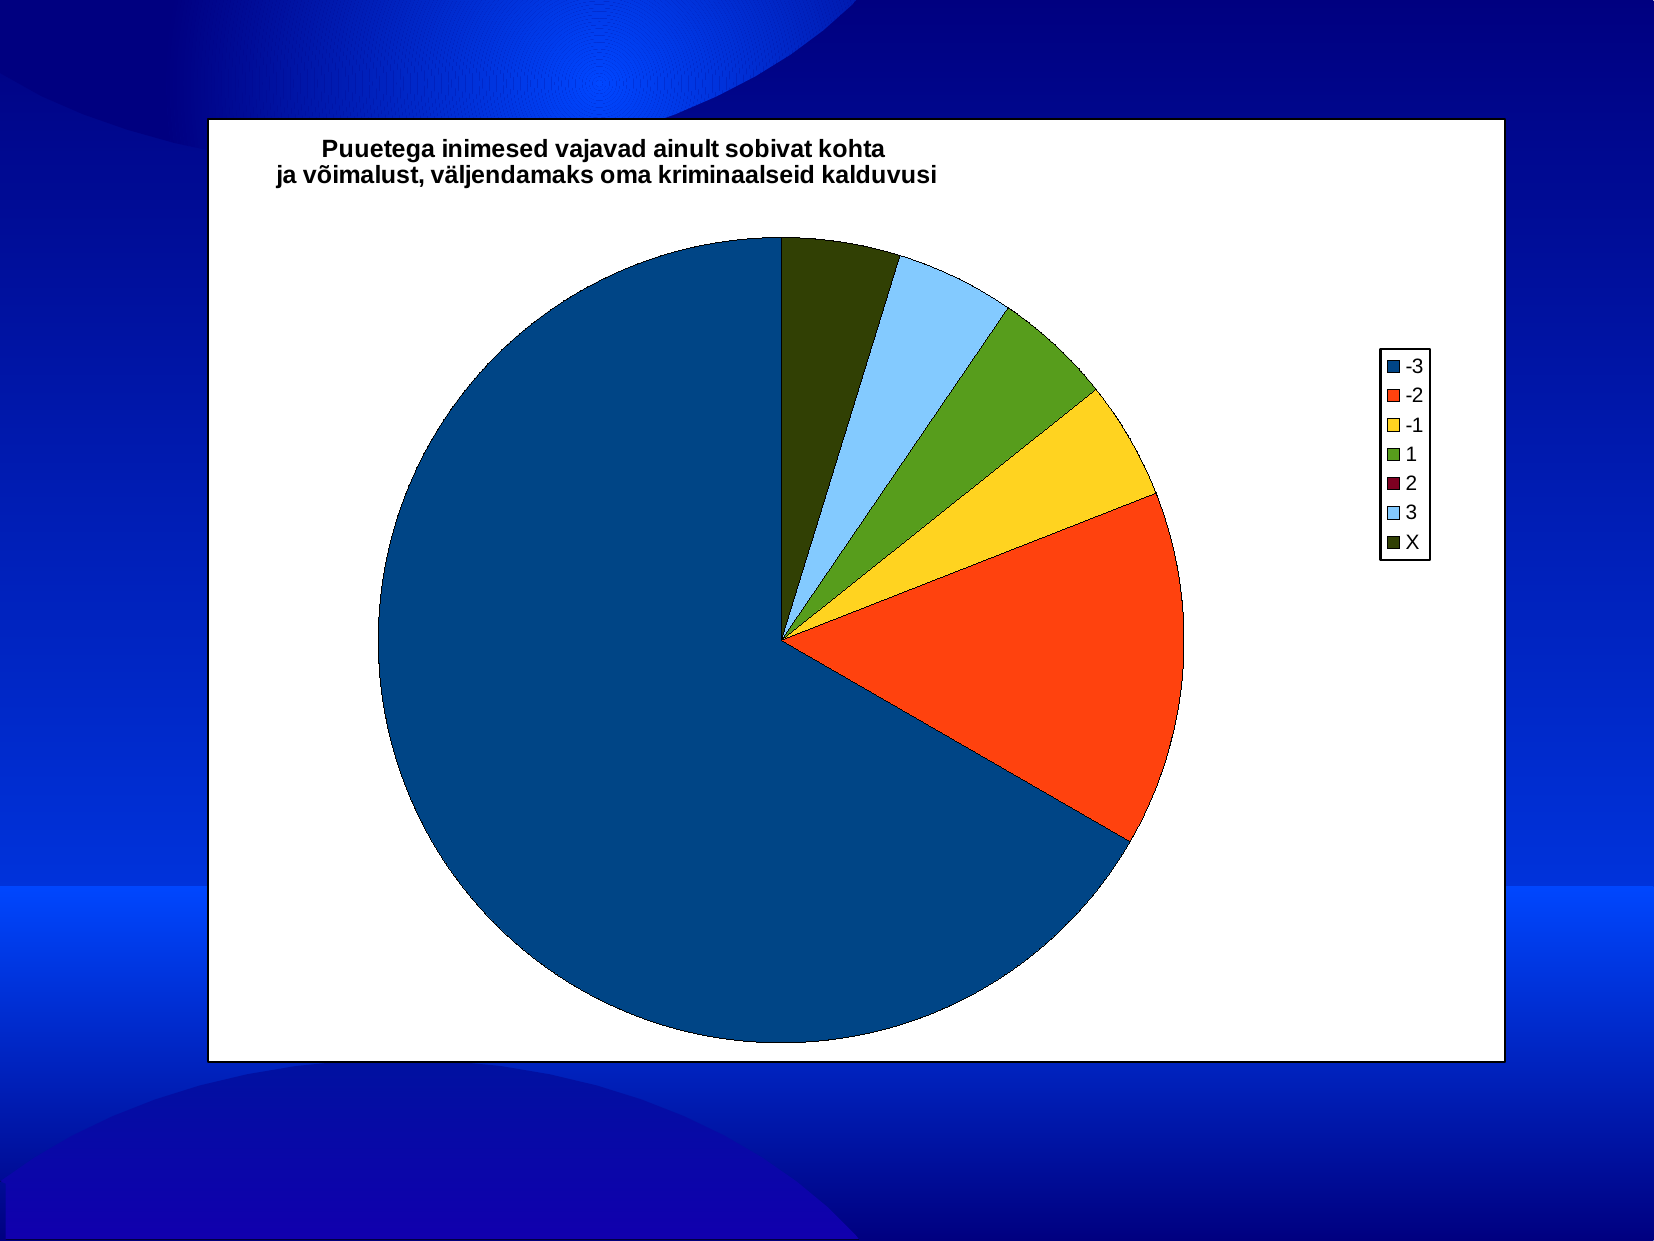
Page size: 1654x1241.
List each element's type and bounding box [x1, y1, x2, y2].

chart [206, 118, 1506, 1063]
